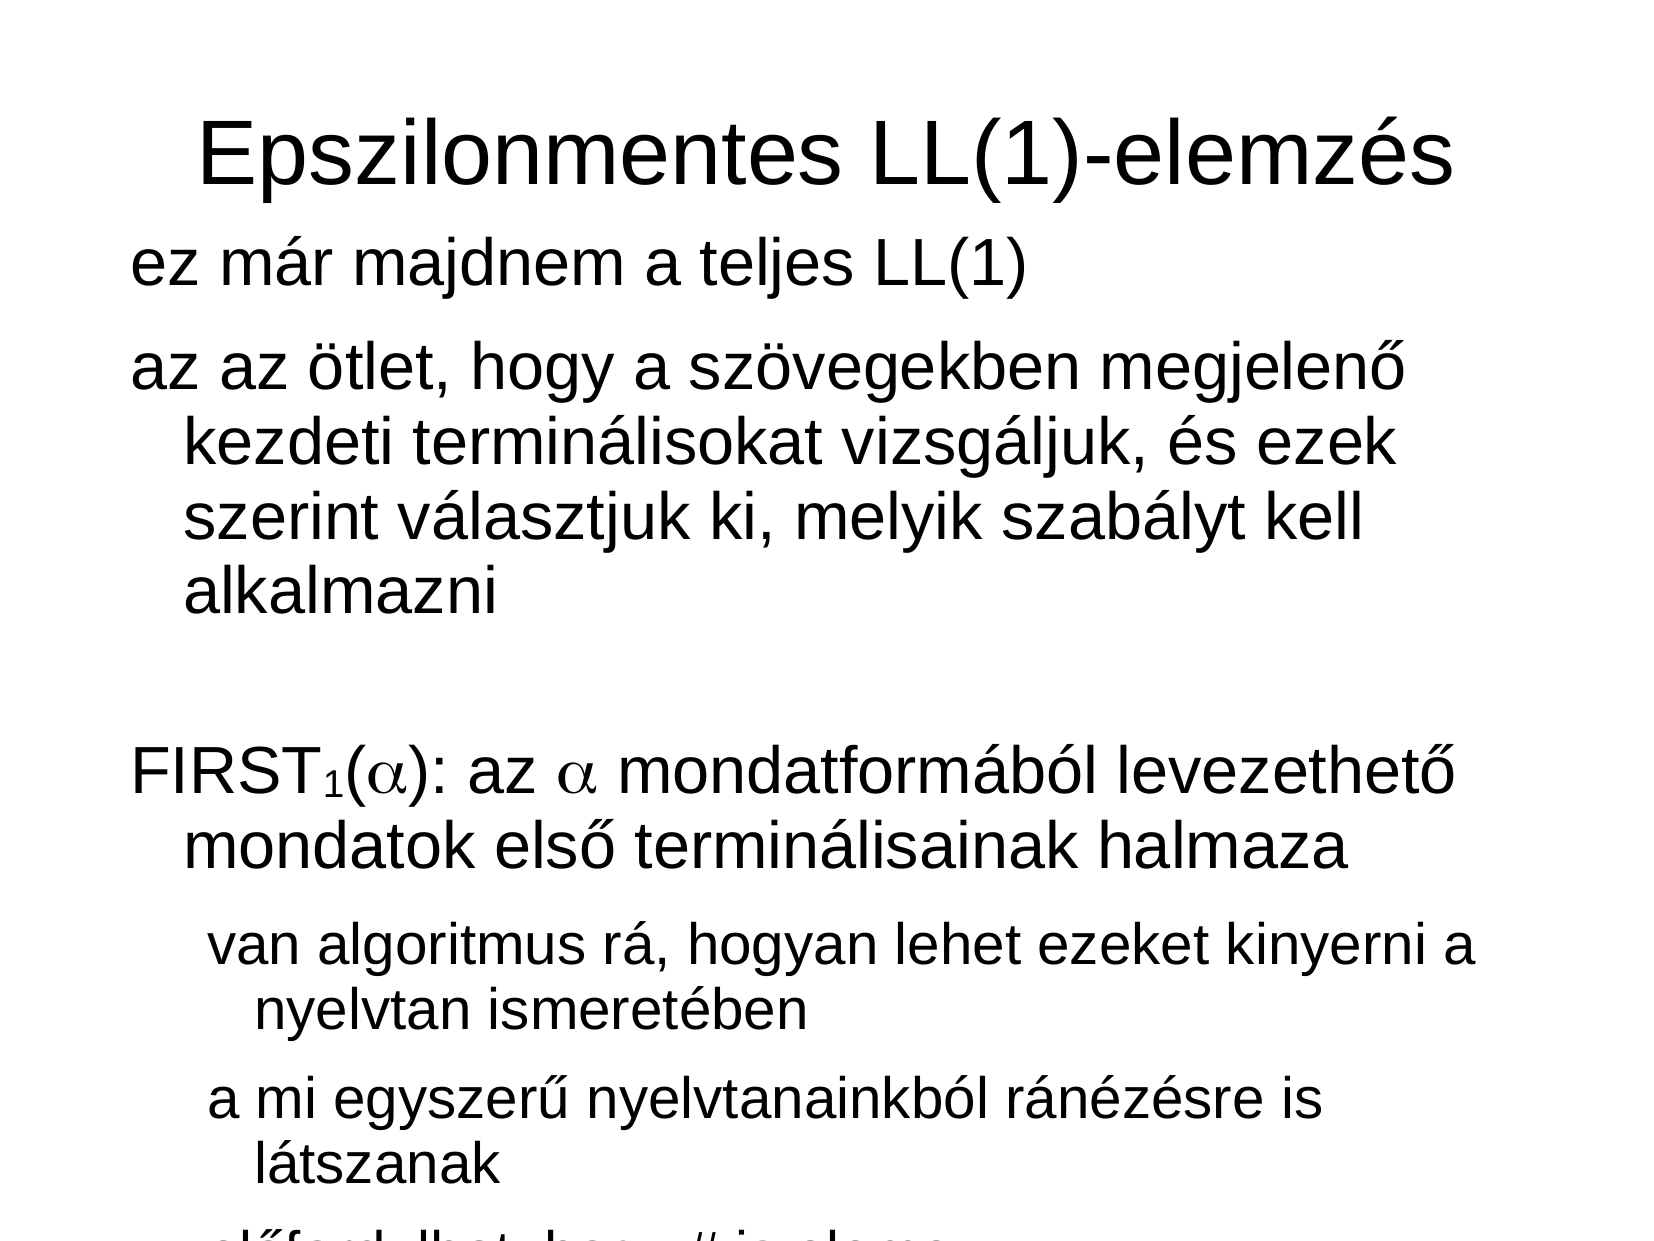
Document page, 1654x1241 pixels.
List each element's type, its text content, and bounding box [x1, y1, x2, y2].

list ez már majdnem a teljes LL(1) az az ötlet, hogy a szövegekben megjelenő kezdeti terminálisokat vizsgáljuk, és ezek szerint választjuk ki, melyik szabályt kell alkalmazni FIRST1(a): az a mondatformából levezethető mondatok első terminálisainak halmaza van algoritmus rá, hogyan lehet ezeket kinyerni a nyelvtan ismeretében a mi egyszerű nyelvtanainkból ránézésre is látszanak előfordulhat, hogy # is eleme ha epszilon-szabályok is megengedettek, lehet üres is [112, 225, 1552, 1231]
title Epszilonmentes LL(1)-elemzés [82, 49, 1571, 257]
